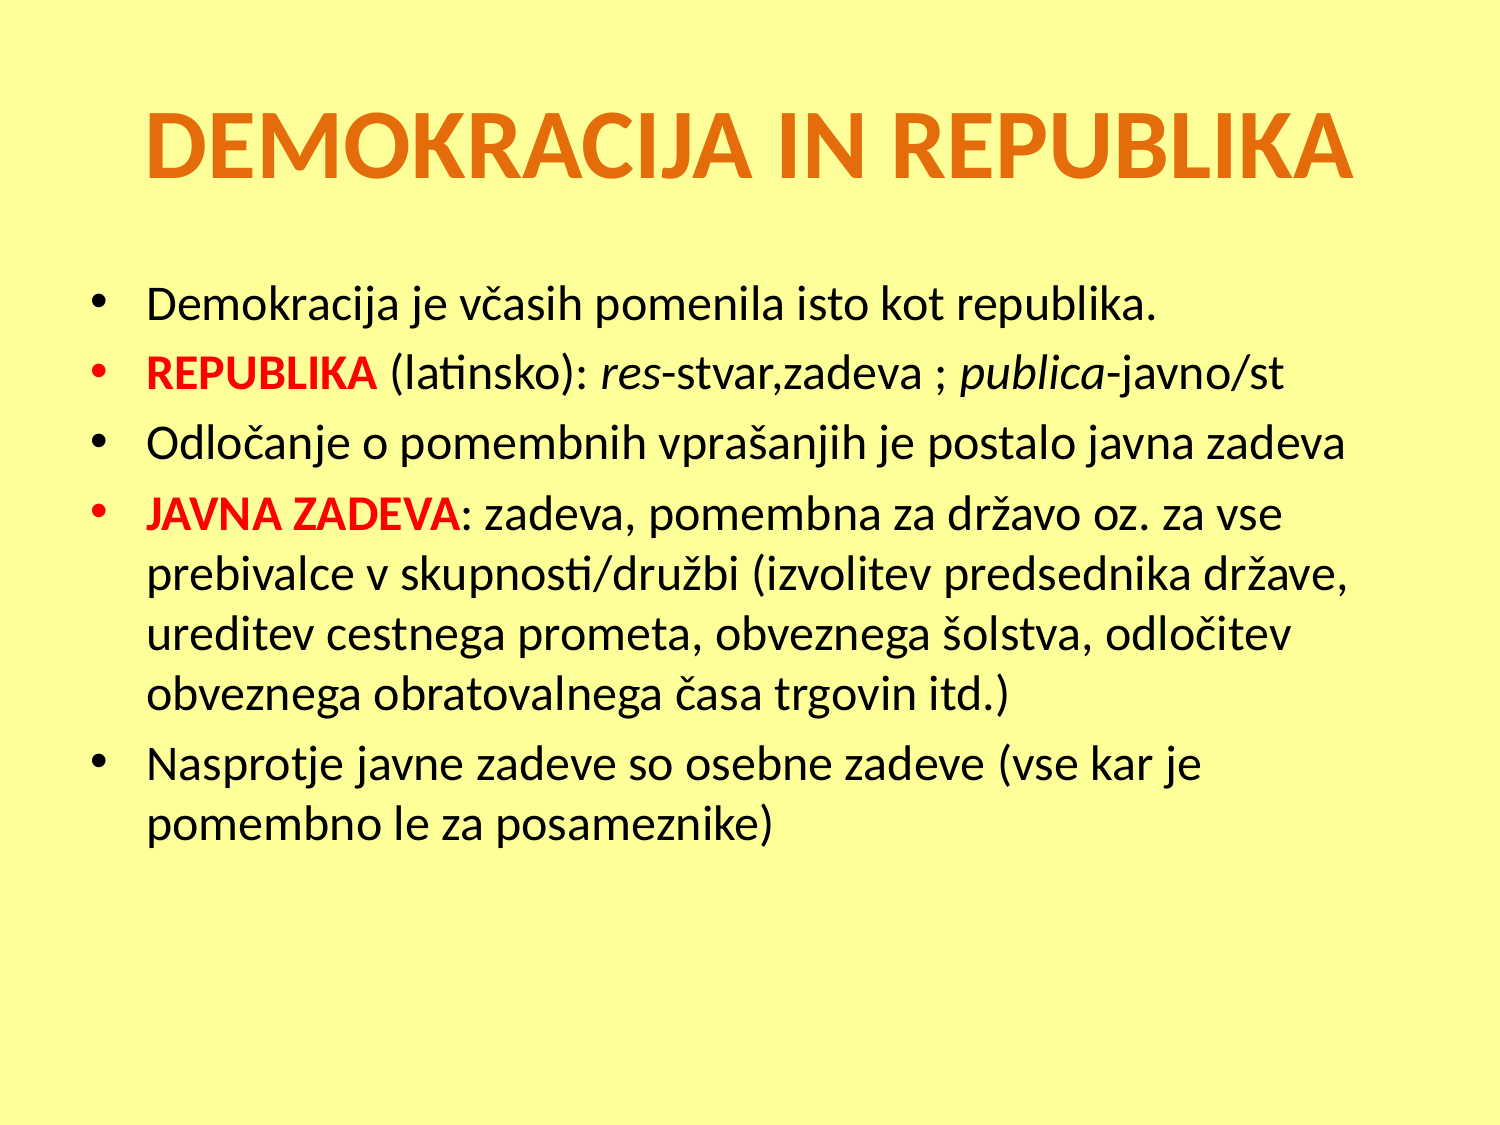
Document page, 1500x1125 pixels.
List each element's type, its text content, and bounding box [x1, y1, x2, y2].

list Demokracija je včasih pomenila isto kot republika. REPUBLIKA (latinsko): res-stvar,zadeva ; publica-javno/st Odločanje o pomembnih vprašanjih je postalo javna zadeva JAVNA ZADEVA: zadeva, pomembna za državo oz. za vse prebivalce v skupnosti/družbi (izvolitev predsednika države, ureditev cestnega prometa, obveznega šolstva, odločitev obveznega obratovalnega časa trgovin itd.) Nasprotje javne zadeve so osebne zadeve (vse kar je pomembno le za posameznike) [75, 262, 1425, 1005]
title DEMOKRACIJA IN REPUBLIKA [75, 45, 1425, 233]
